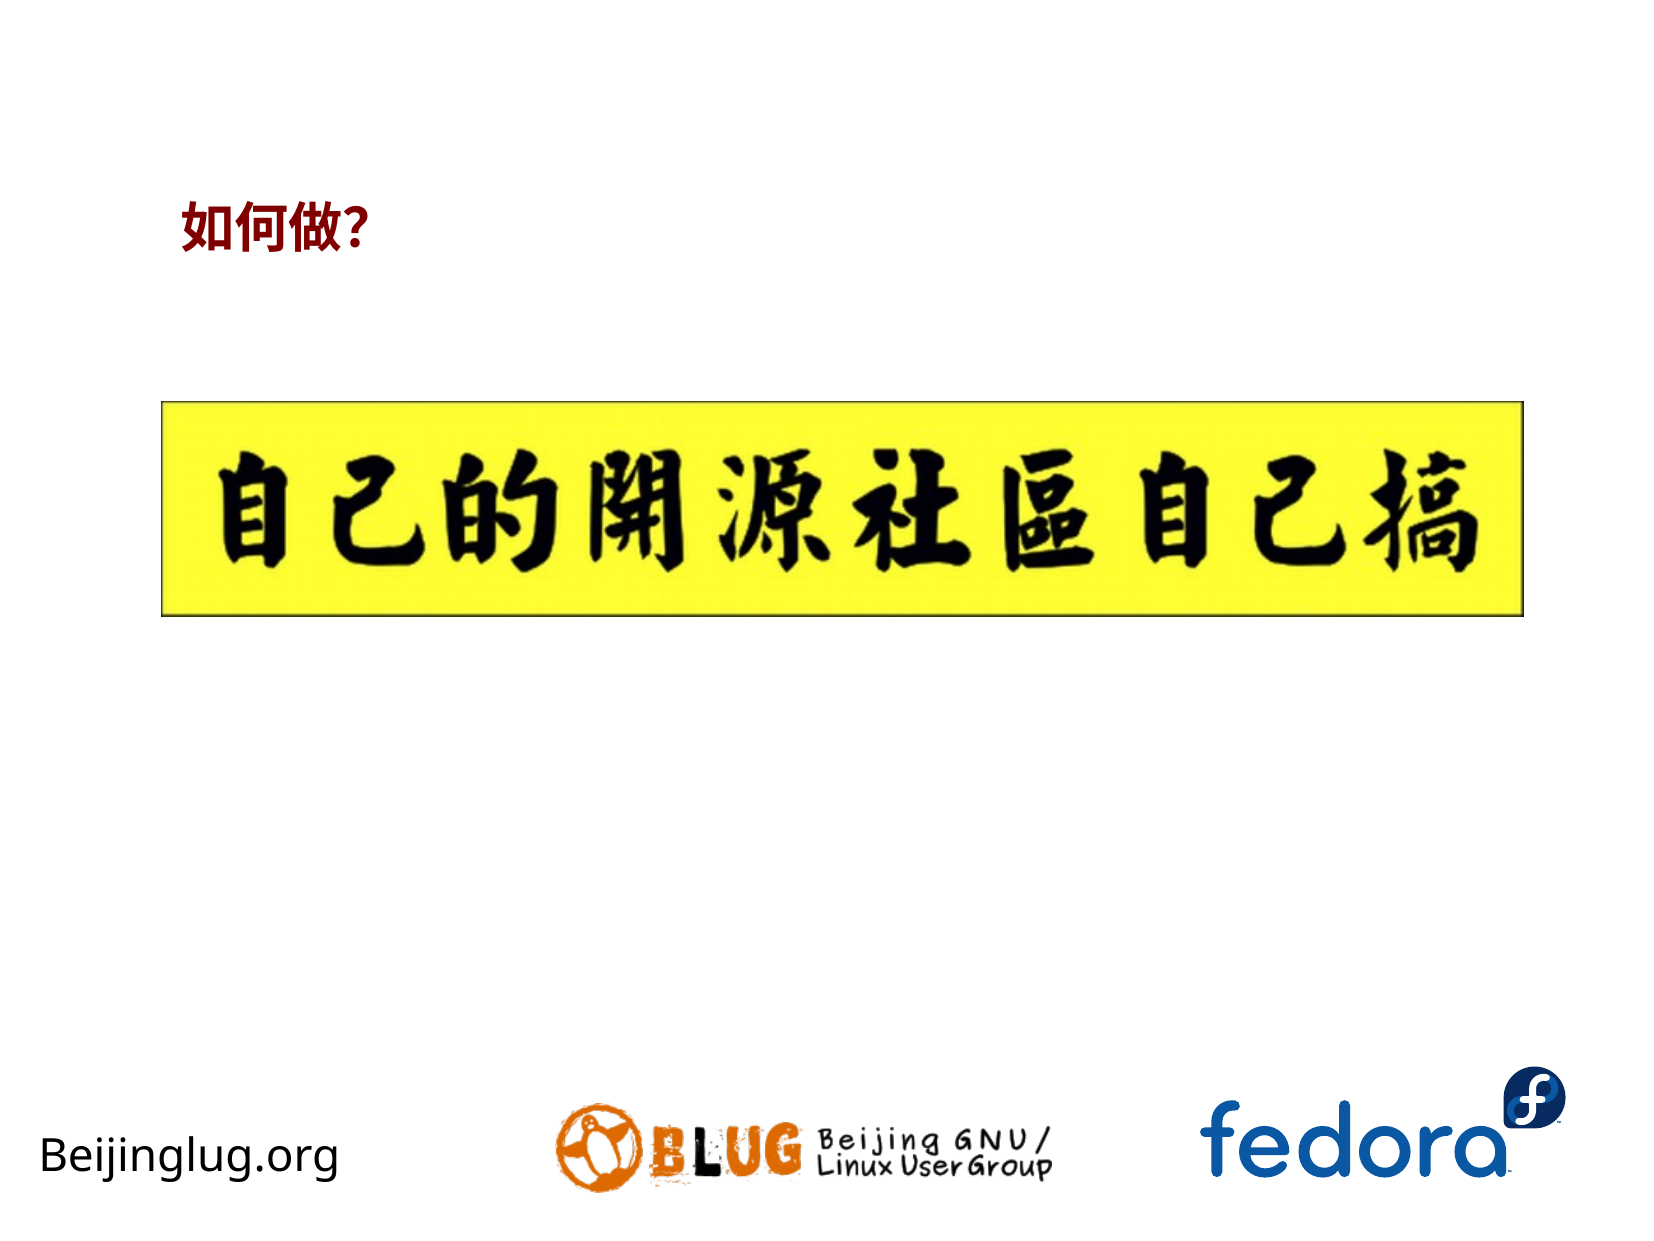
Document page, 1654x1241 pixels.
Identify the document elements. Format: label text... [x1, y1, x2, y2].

text_box 如何做？ [165, 177, 422, 266]
picture [555, 1103, 1052, 1193]
picture [161, 401, 1524, 617]
